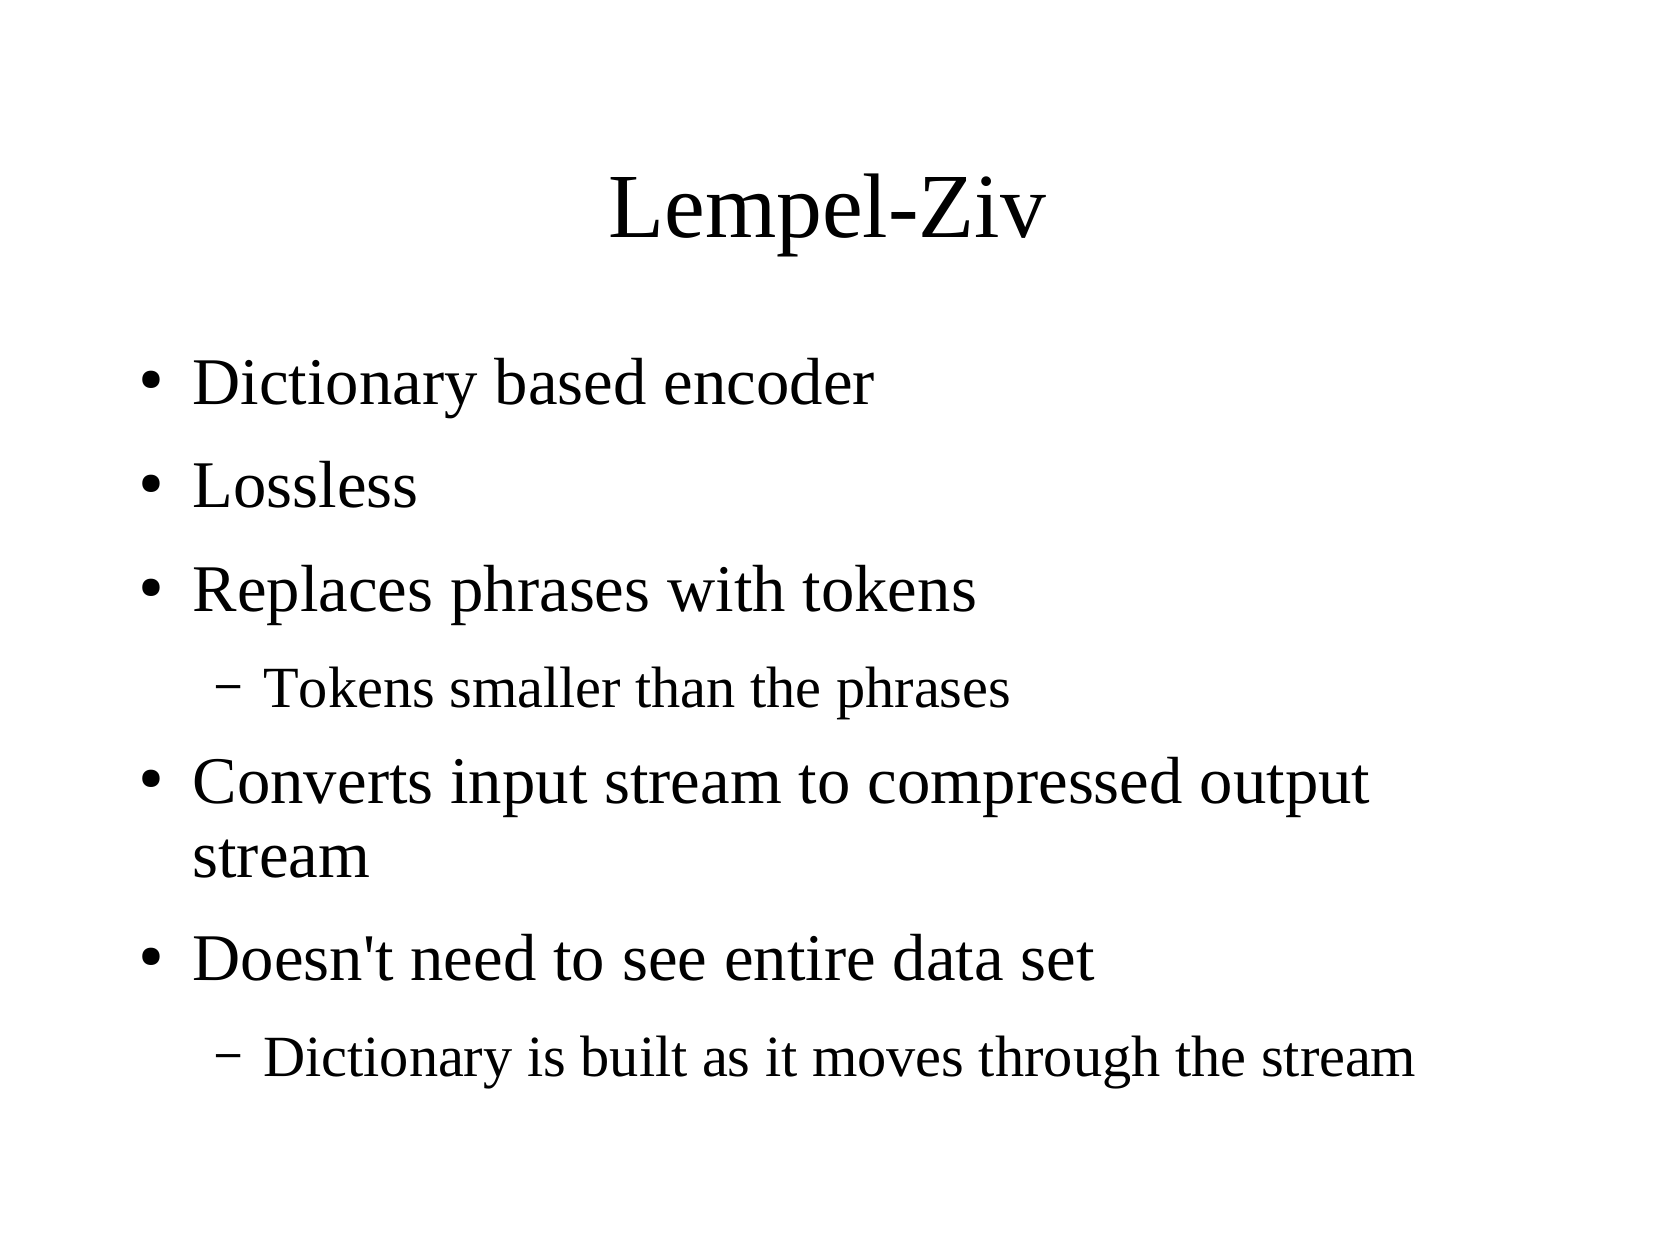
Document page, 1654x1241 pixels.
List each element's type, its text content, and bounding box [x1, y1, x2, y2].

title Lempel-Ziv [121, 102, 1534, 311]
list Dictionary based encoder Lossless Replaces phrases with tokens Tokens smaller than the phrases Converts input stream to compressed output stream Doesn't need to see entire data set Dictionary is built as it moves through the stream [121, 344, 1534, 1127]
